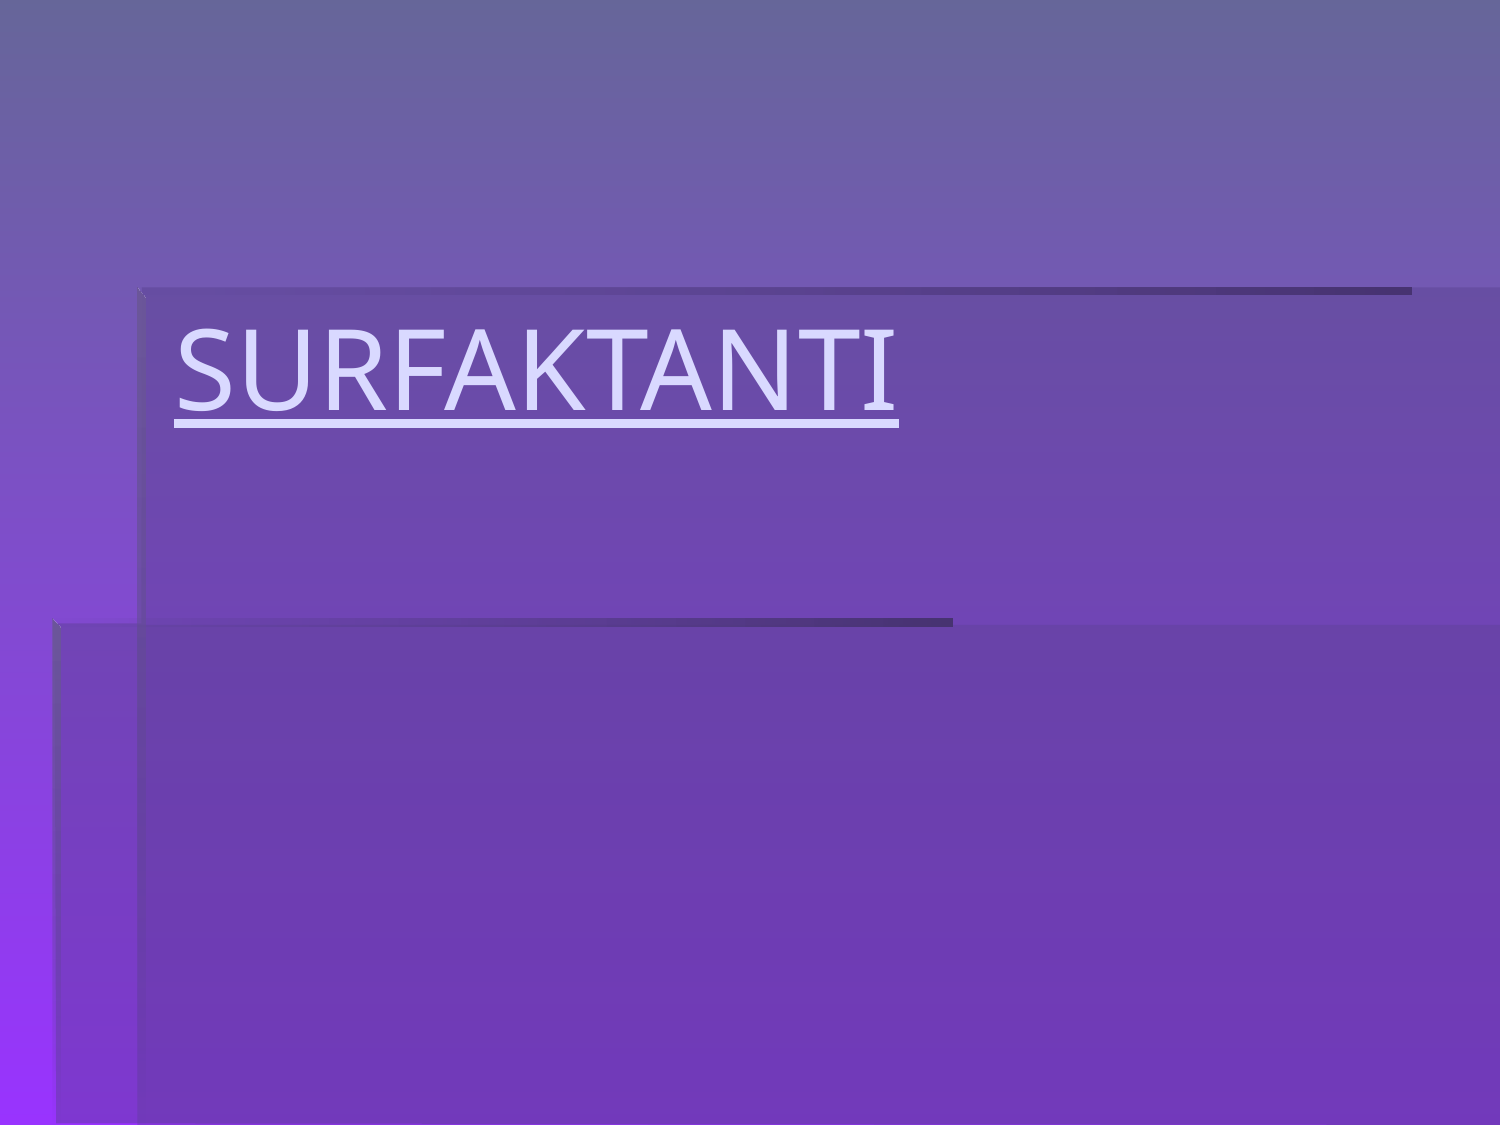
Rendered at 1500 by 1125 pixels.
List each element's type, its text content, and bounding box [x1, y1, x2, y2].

title SURFAKTANTI [159, 290, 1435, 576]
